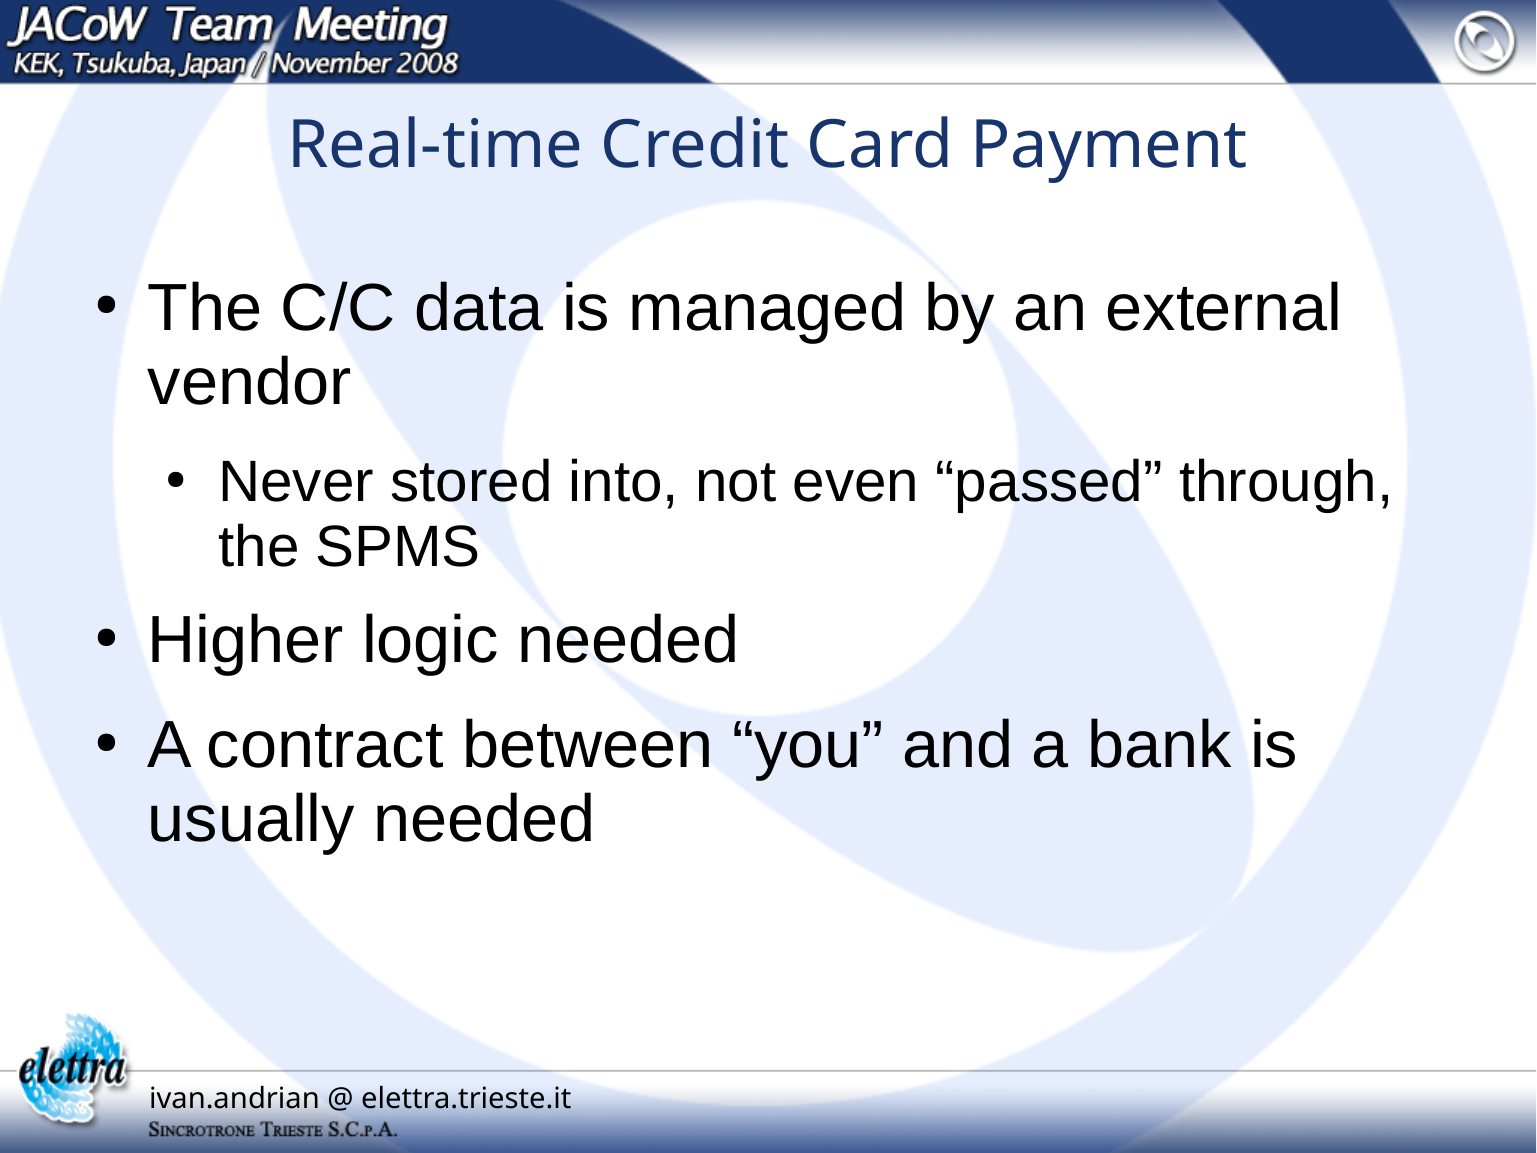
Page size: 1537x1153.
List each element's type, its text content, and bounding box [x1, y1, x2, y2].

list The C/C data is managed by an external vendor Never stored into, not even “passed” through, the SPMS Higher logic needed A contract between “you” and a bank is usually needed [76, 269, 1460, 1016]
title Real-time Credit Card Payment [76, 53, 1460, 231]
picture [0, 0, 1537, 1153]
